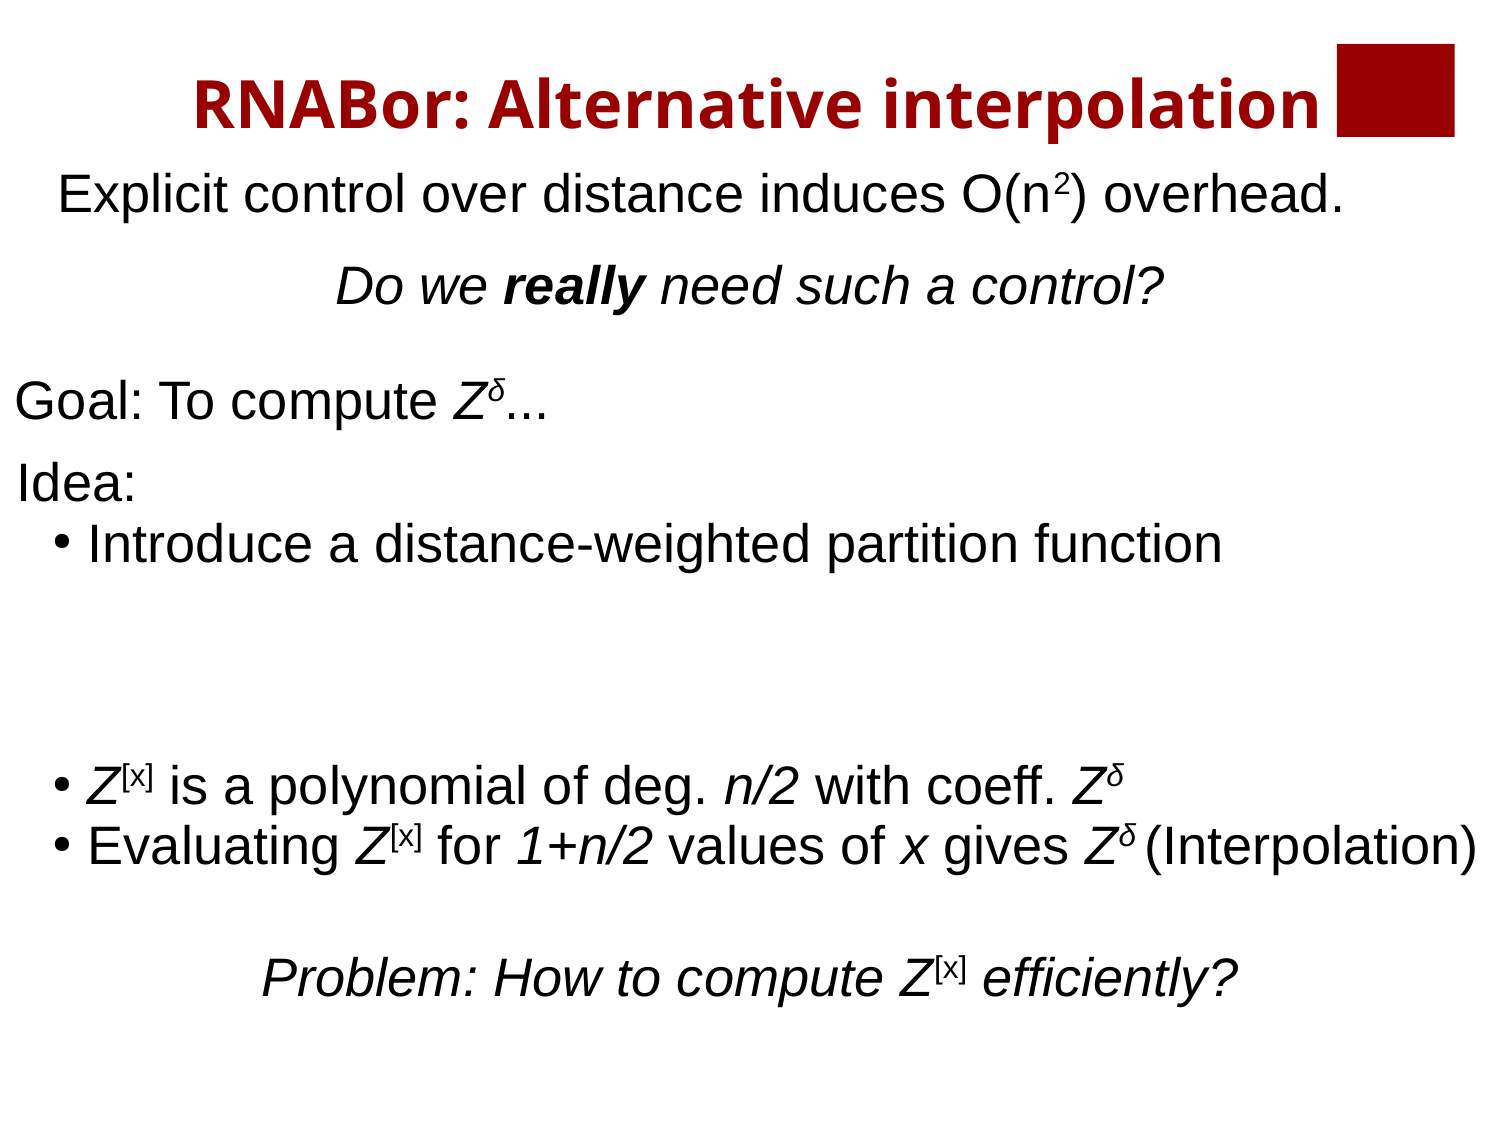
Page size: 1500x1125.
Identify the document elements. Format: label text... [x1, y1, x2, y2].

text_box Problem: How to compute Z[x] efficiently? [0, 939, 1500, 1017]
text_box Idea: Introduce a distance-weighted partition function Z[x] is a polynomial of deg. n/2 with coeff. Zδ Evaluating Z[x] for 1+n/2 values of x gives Zδ (Interpolation) [2, 325, 1500, 939]
text_box Goal: To compute Zδ... [0, 363, 565, 439]
text_box Do we really need such a control? [0, 248, 1500, 325]
text_box RNABor: Alternative interpolation [37, 49, 1338, 150]
text_box Explicit control over distance induces O(n2) overhead. [42, 155, 1426, 232]
